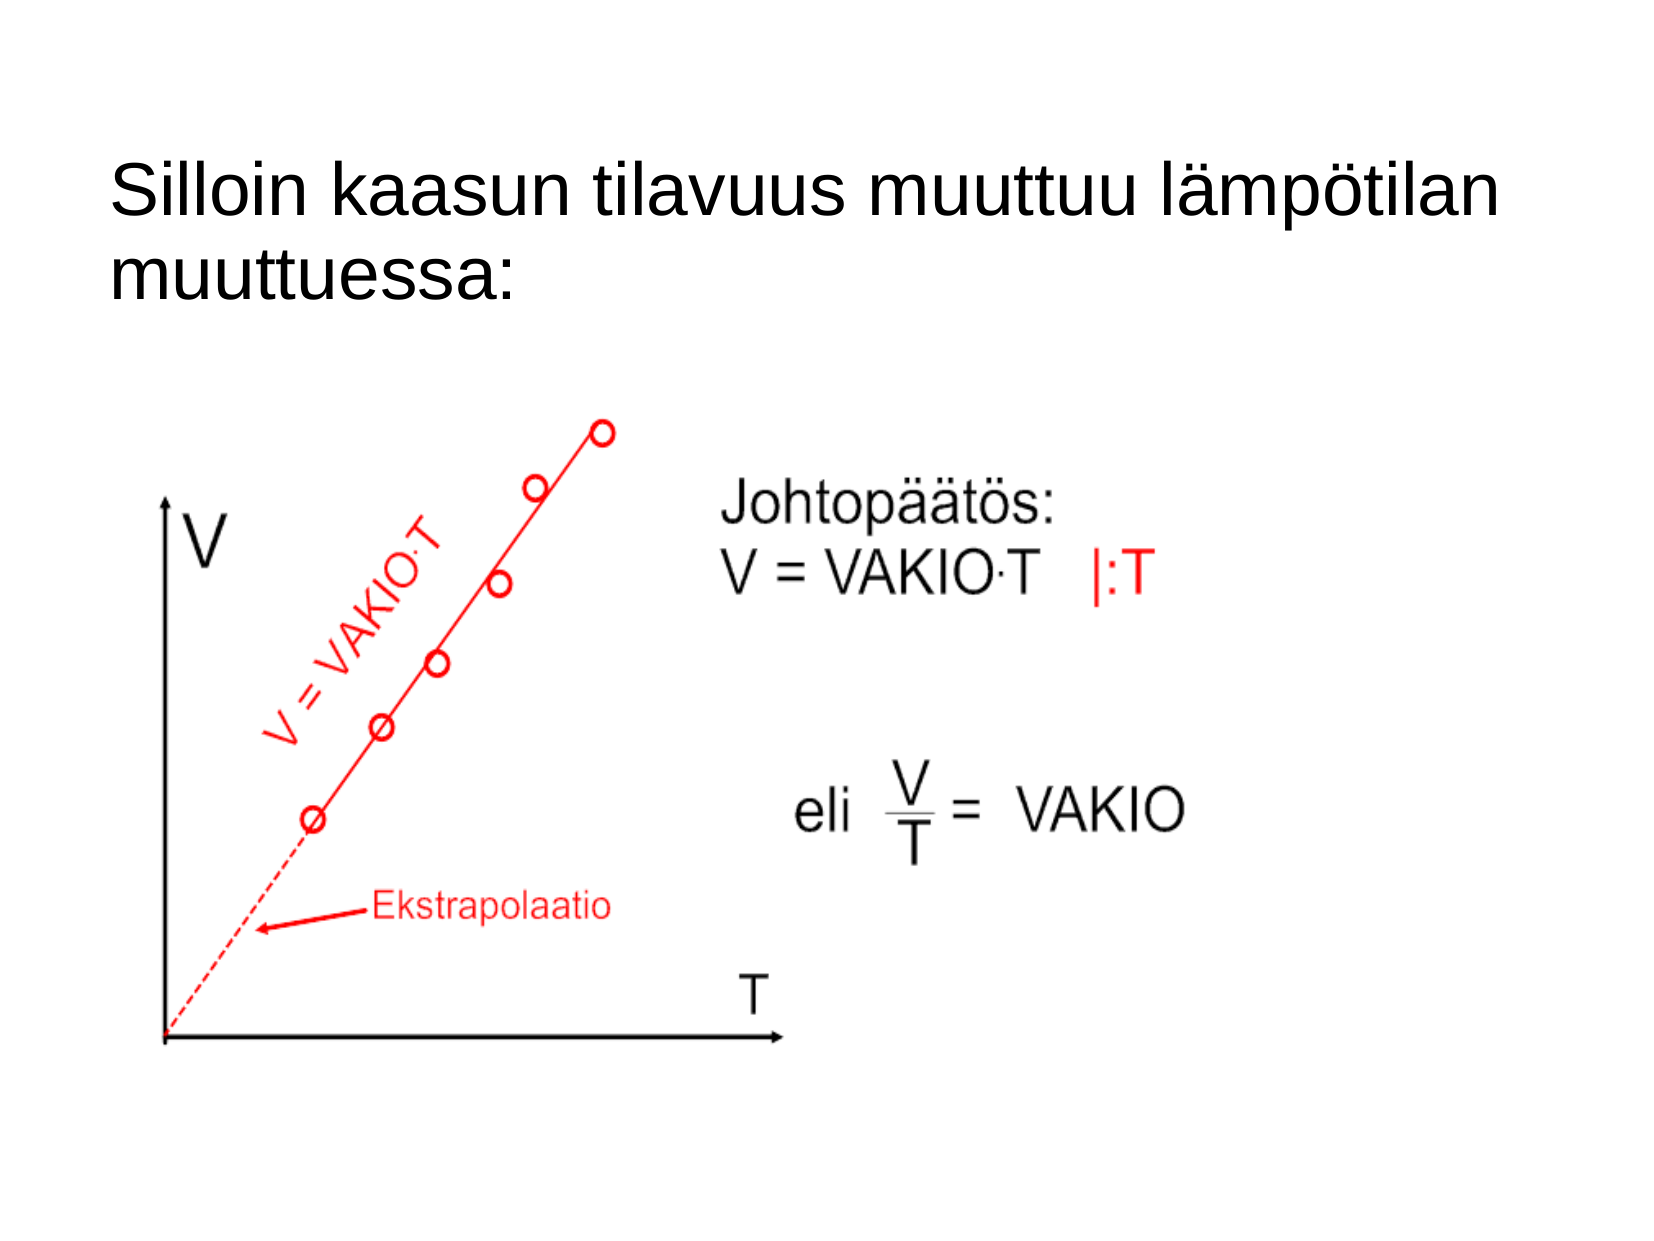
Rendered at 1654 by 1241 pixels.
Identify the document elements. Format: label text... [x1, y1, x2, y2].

picture [118, 354, 1540, 1091]
text_box Silloin kaasun tilavuus muuttuu lämpötilan muuttuessa: [94, 135, 1539, 319]
